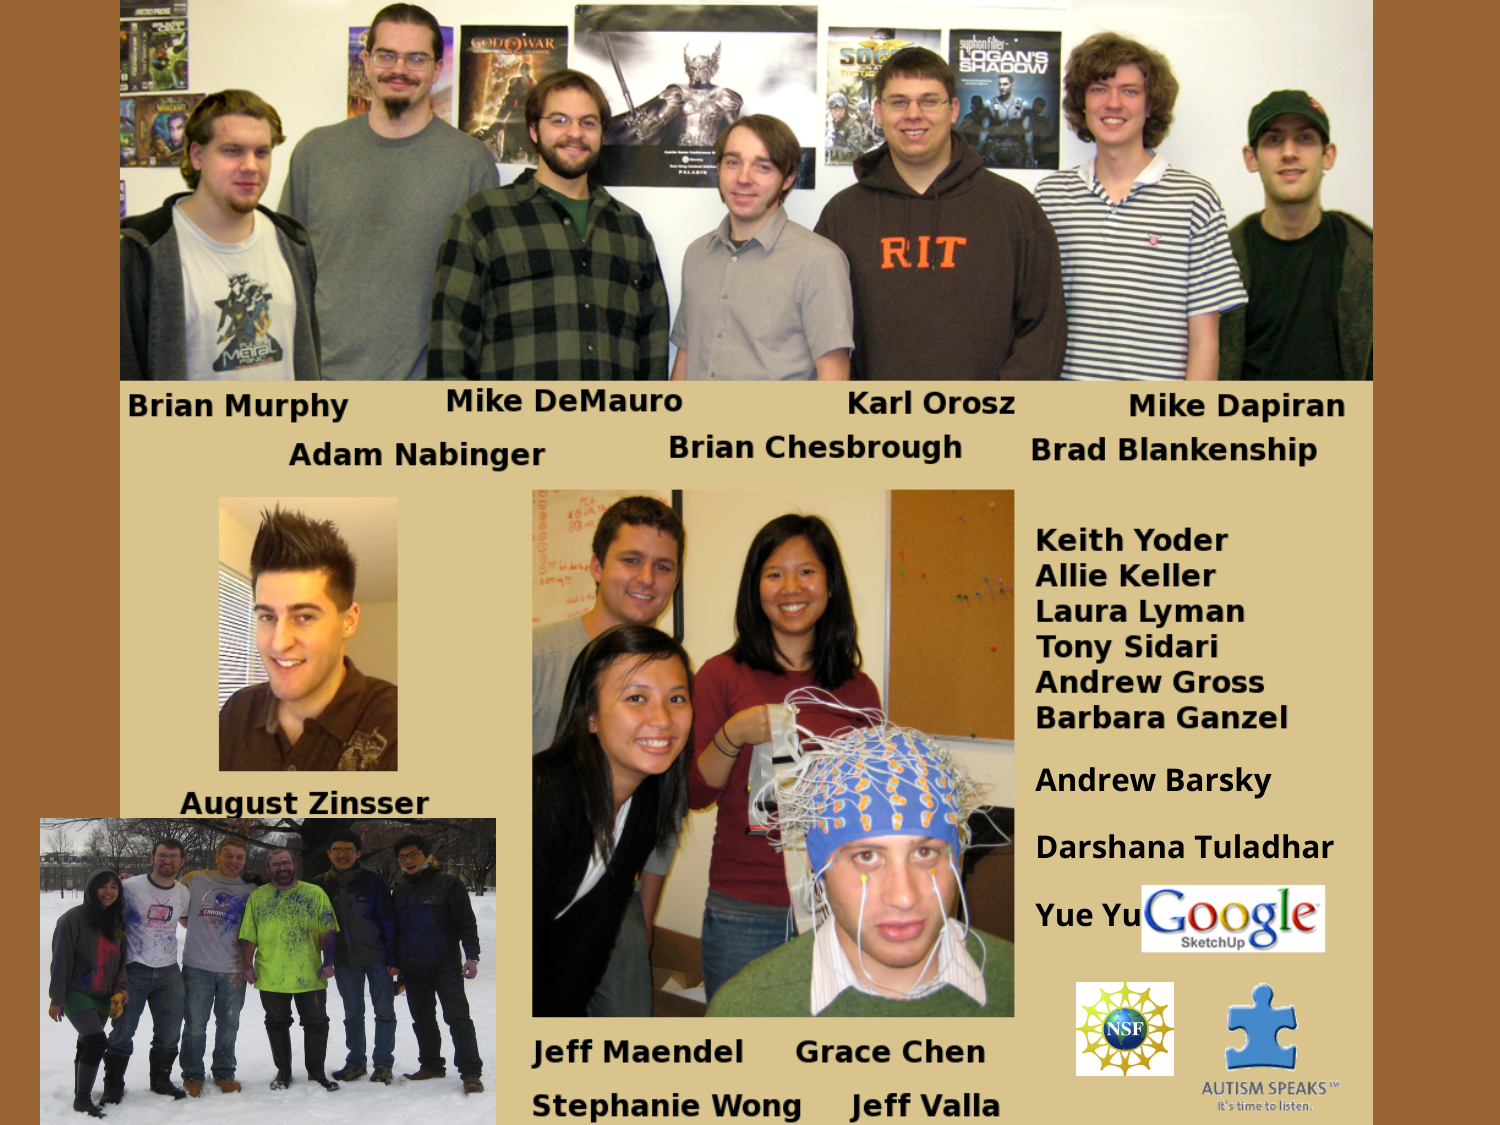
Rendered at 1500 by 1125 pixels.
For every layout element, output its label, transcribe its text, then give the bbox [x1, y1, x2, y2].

text_box Andrew Barsky Darshana Tuladhar Yue Yu [913, 749, 1413, 889]
picture [40, 0, 1373, 1125]
